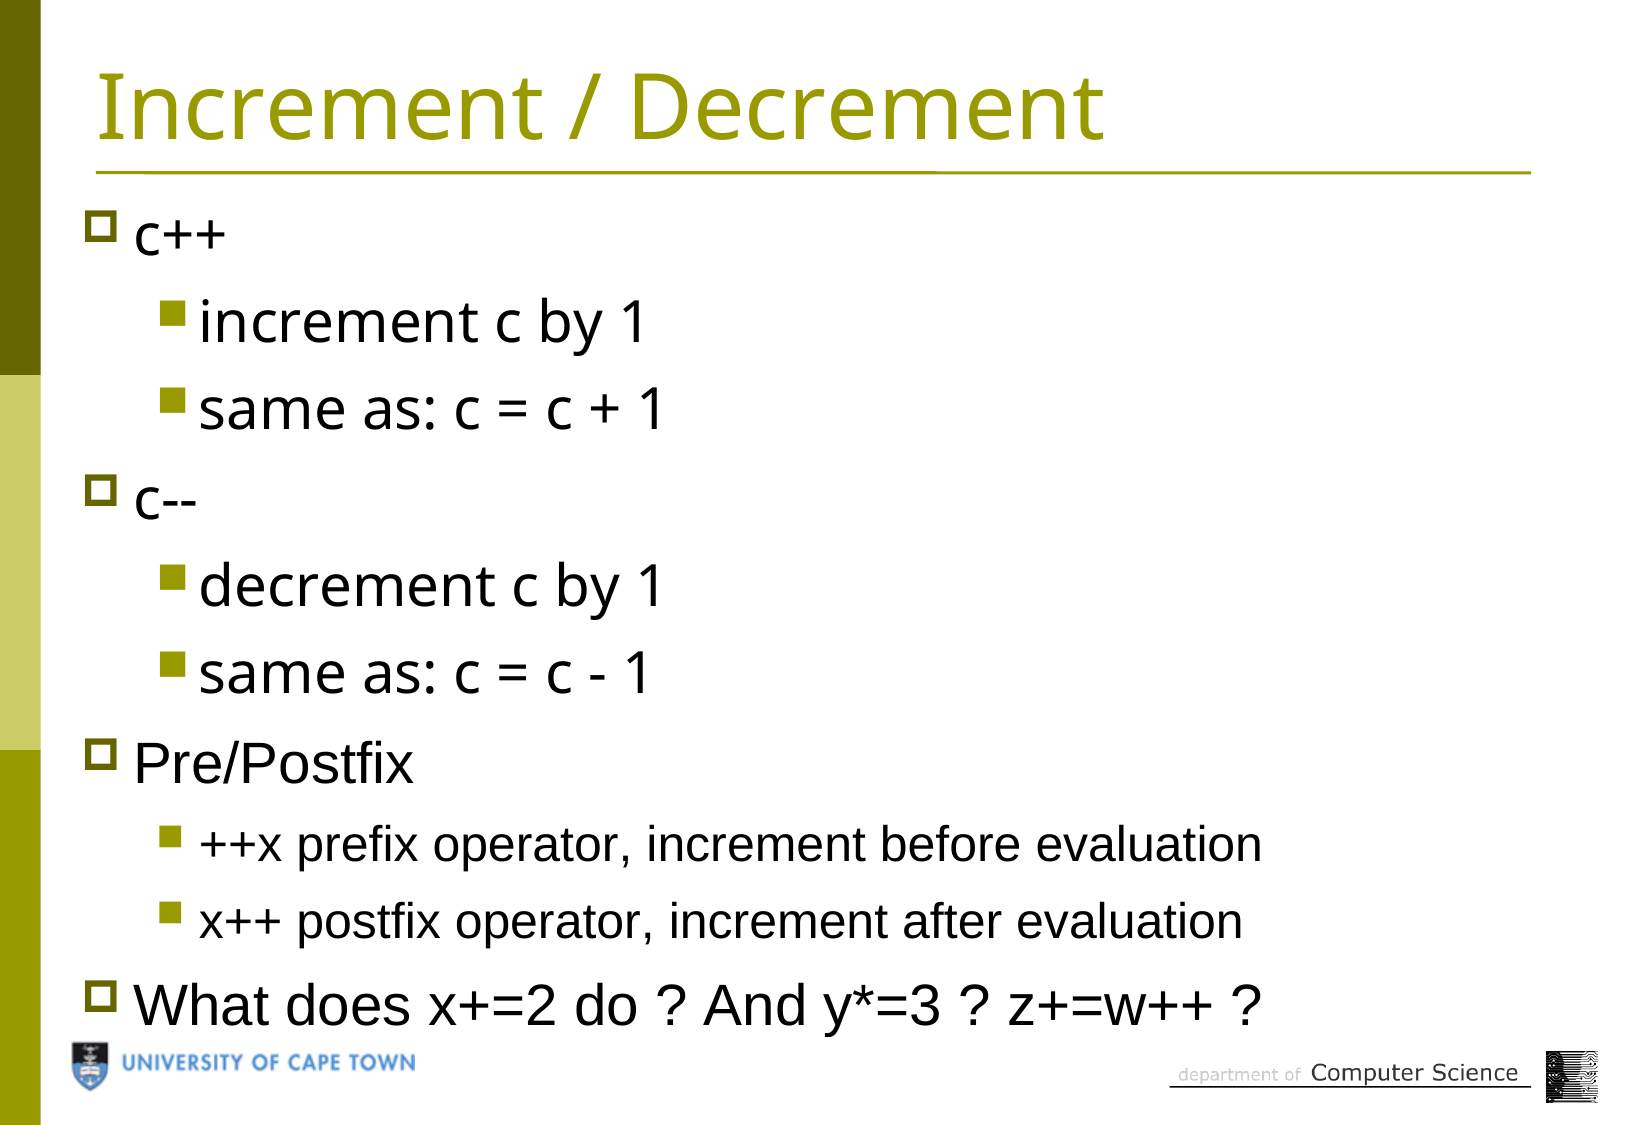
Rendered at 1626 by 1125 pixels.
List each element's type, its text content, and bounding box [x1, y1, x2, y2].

picture [1169, 1043, 1532, 1091]
picture [1546, 1051, 1598, 1103]
picture [61, 1024, 415, 1103]
title Increment / Decrement [81, 37, 1543, 180]
text_box c++ increment c by 1 same as: c = c + 1 c-- decrement c by 1 same as: c = c - 1 Pre/Postfix ++x prefix operator, increment before evaluation x++ postfix operator, increment after evaluation What does x+=2 do ? And y*=3 ? z+=w++ ? [81, 196, 1543, 1038]
